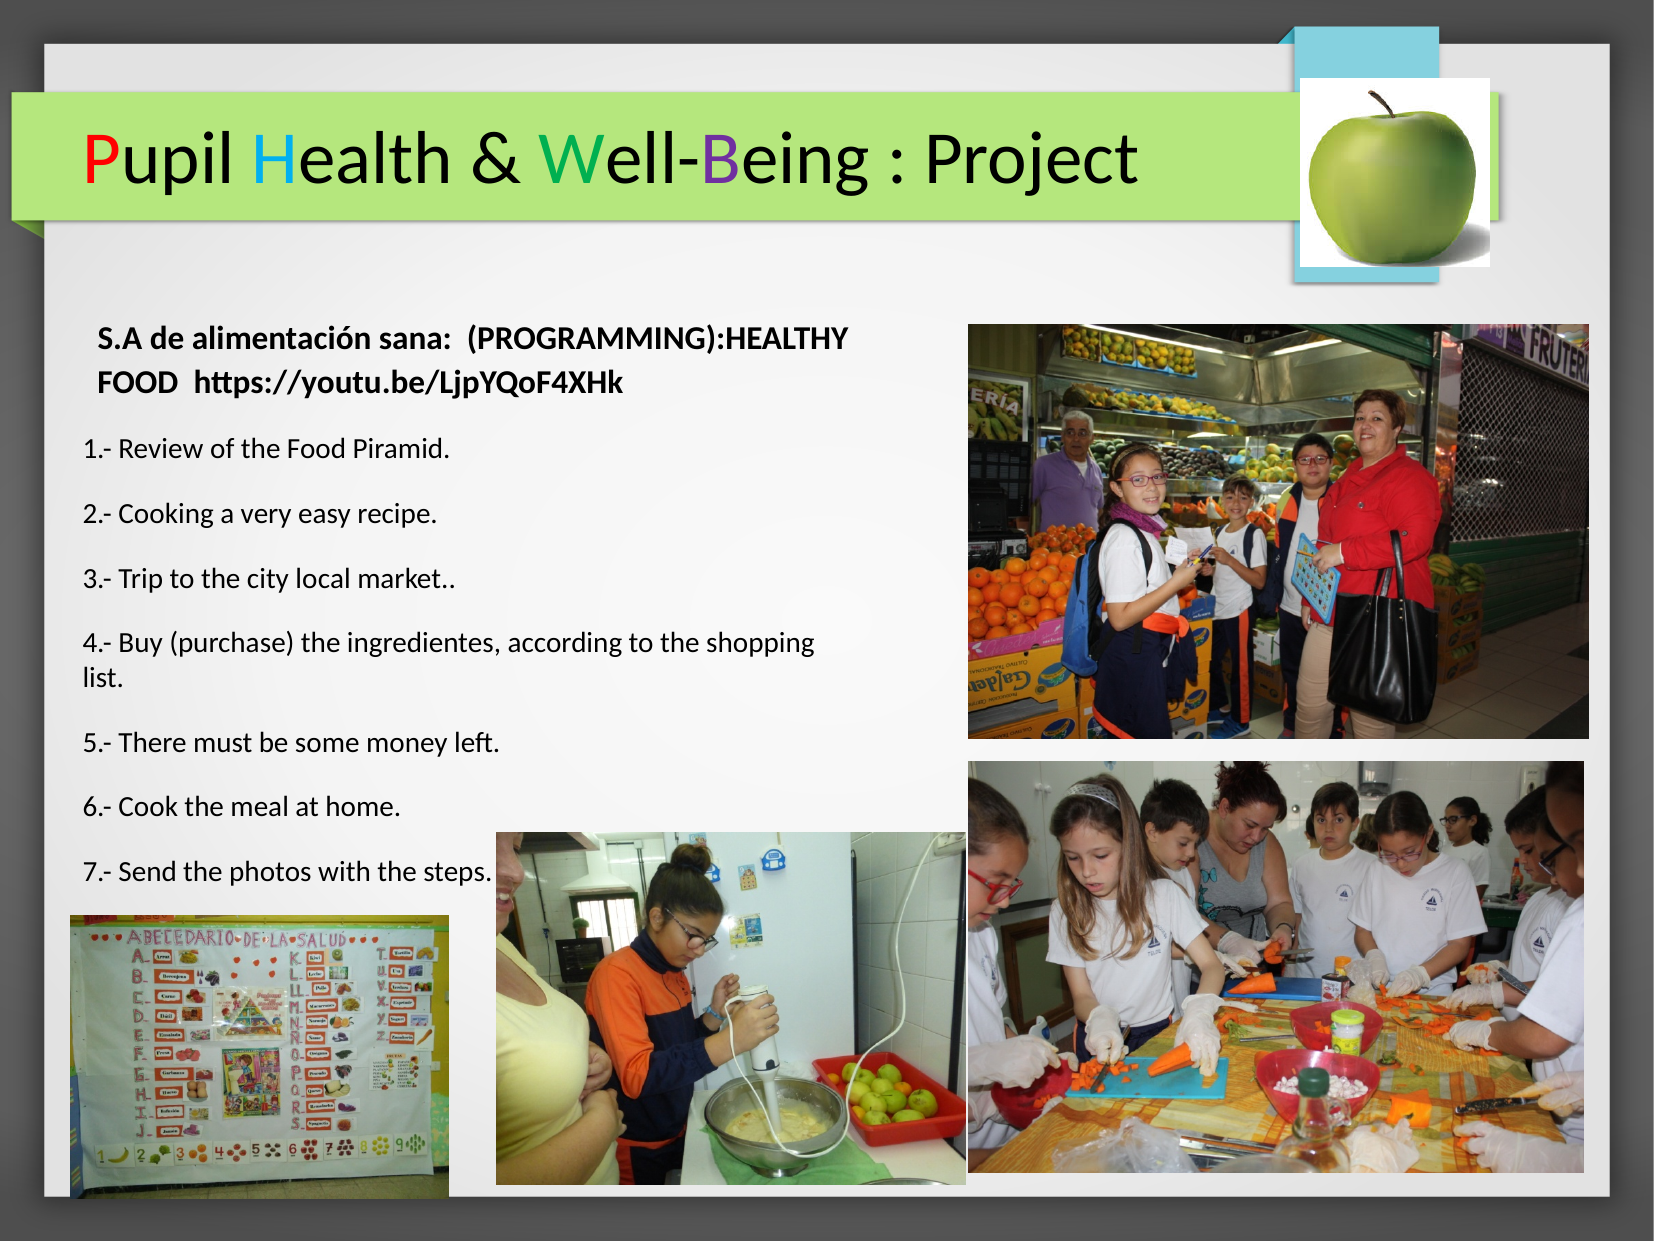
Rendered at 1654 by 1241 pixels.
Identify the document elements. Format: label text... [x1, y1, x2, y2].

list S.A de alimentación sana: (PROGRAMMING):HEALTHY FOOD https://youtu.be/LjpYQoF4XHk 1.- Review of the Food Piramid. 2.- Cooking a very easy recipe. 3.- Trip to the city local market.. 4.- Buy (purchase) the ingredientes, according to the shopping list. 5.- There must be some money left. 6.- Cook the meal at home. 7.- Send the photos with the steps. 8.- Análisis de la receta. [82, 295, 851, 1015]
picture [0, 0, 1654, 1241]
title Pupil Health & Well-Being : Project [82, 94, 1264, 213]
